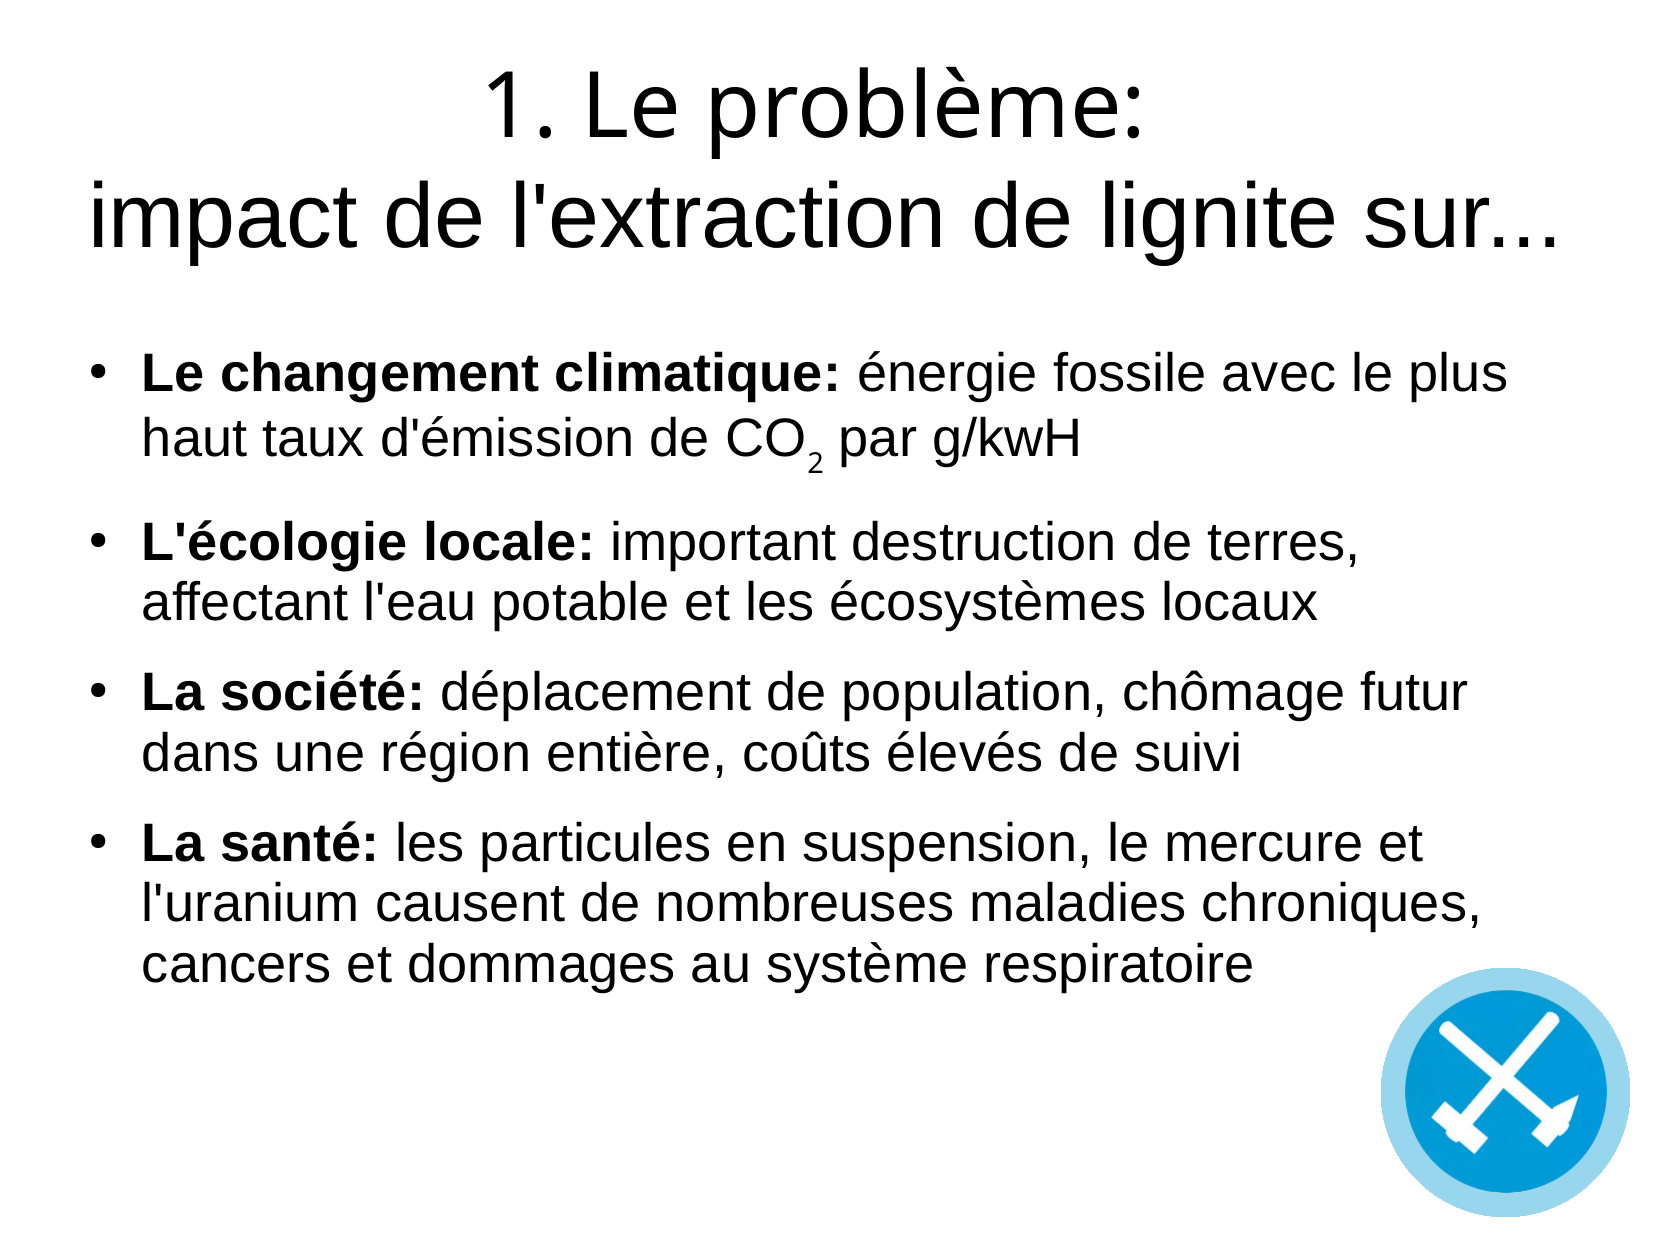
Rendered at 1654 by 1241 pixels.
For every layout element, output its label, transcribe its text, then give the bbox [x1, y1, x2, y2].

picture [1381, 968, 1630, 1217]
title 1. Le problème: impact de l'extraction de lignite sur... [82, 42, 1571, 264]
list Le changement climatique: énergie fossile avec le plus haut taux d'émission de CO2 par g/kwH L'écologie locale: important destruction de terres, affectant l'eau potable et les écosystèmes locaux La société: déplacement de population, chômage futur dans une région entière, coûts élevés de suivi La santé: les particules en suspension, le mercure et l'uranium causent de nombreuses maladies chroniques, cancers et dommages au système respiratoire [70, 342, 1560, 1161]
